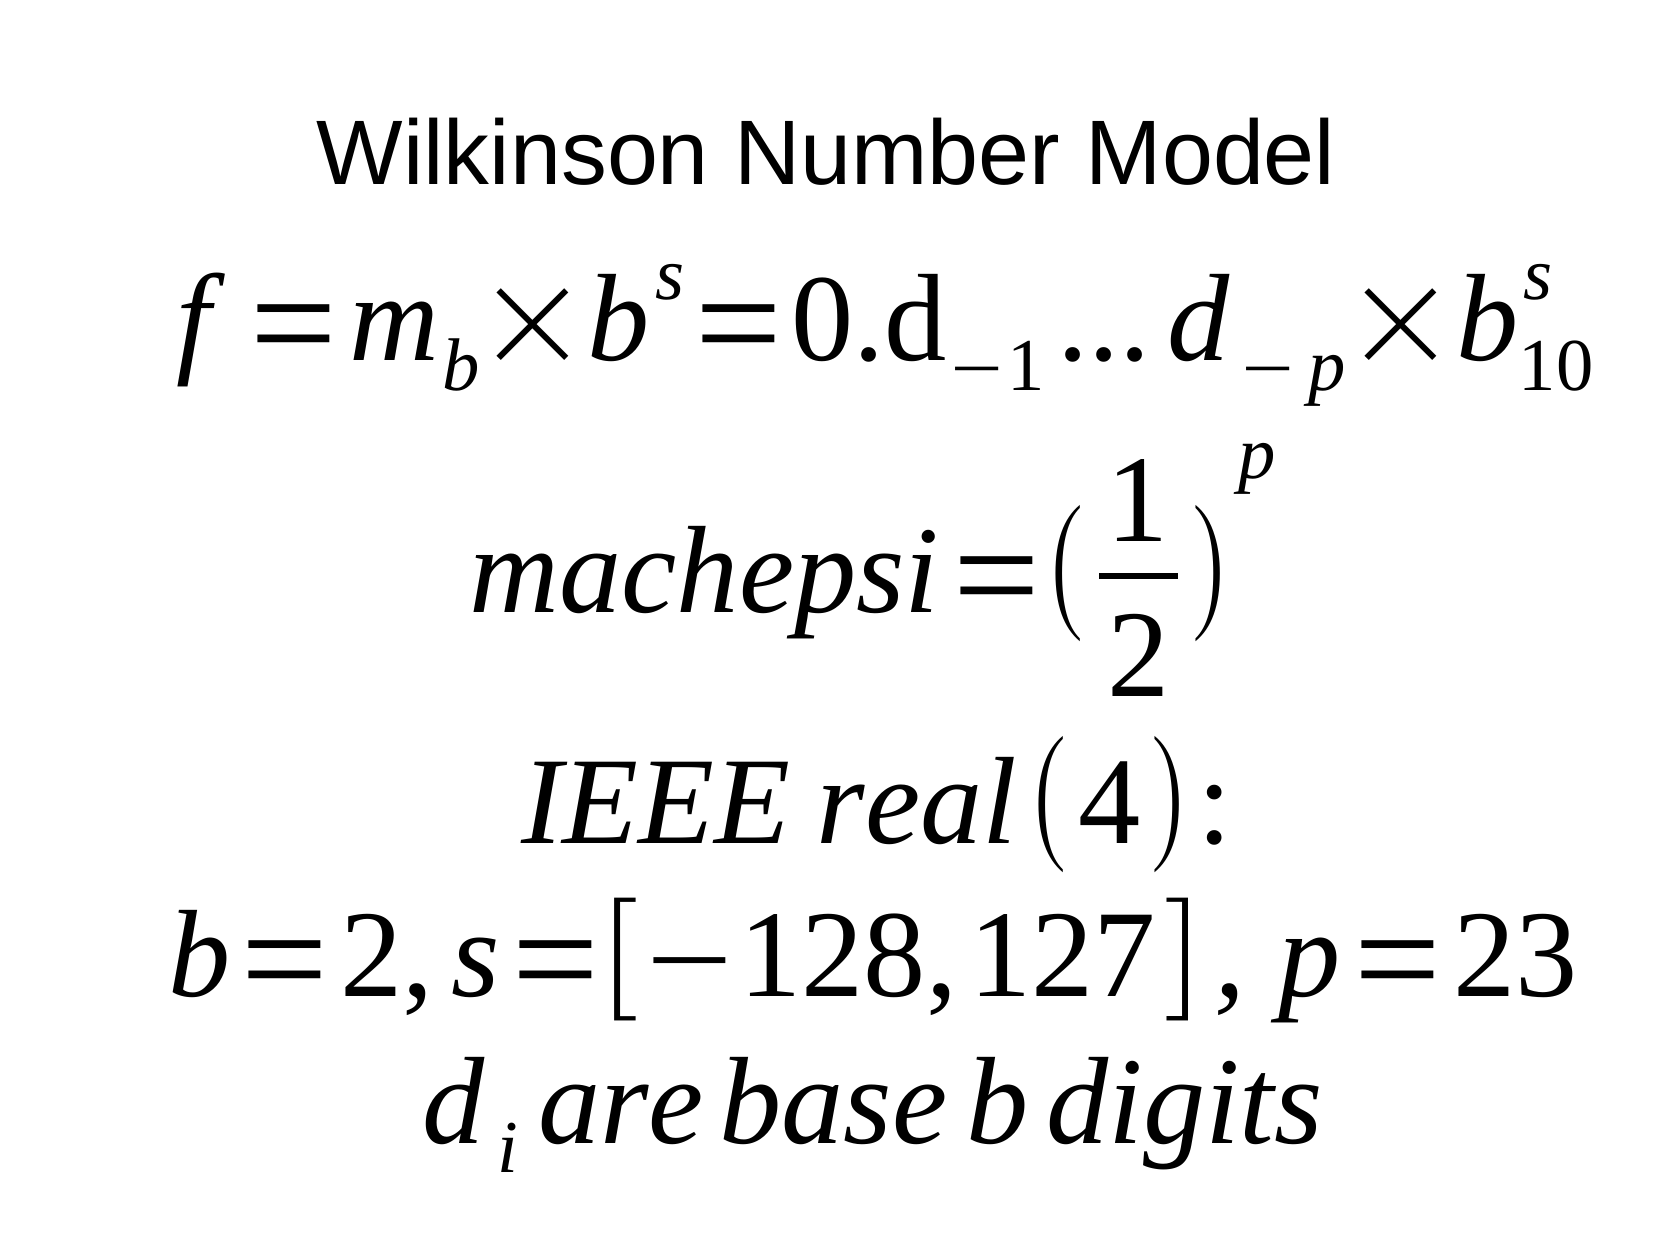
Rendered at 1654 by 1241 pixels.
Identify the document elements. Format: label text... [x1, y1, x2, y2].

title Wilkinson Number Model [82, 49, 1571, 257]
chart [82, 232, 1601, 1190]
